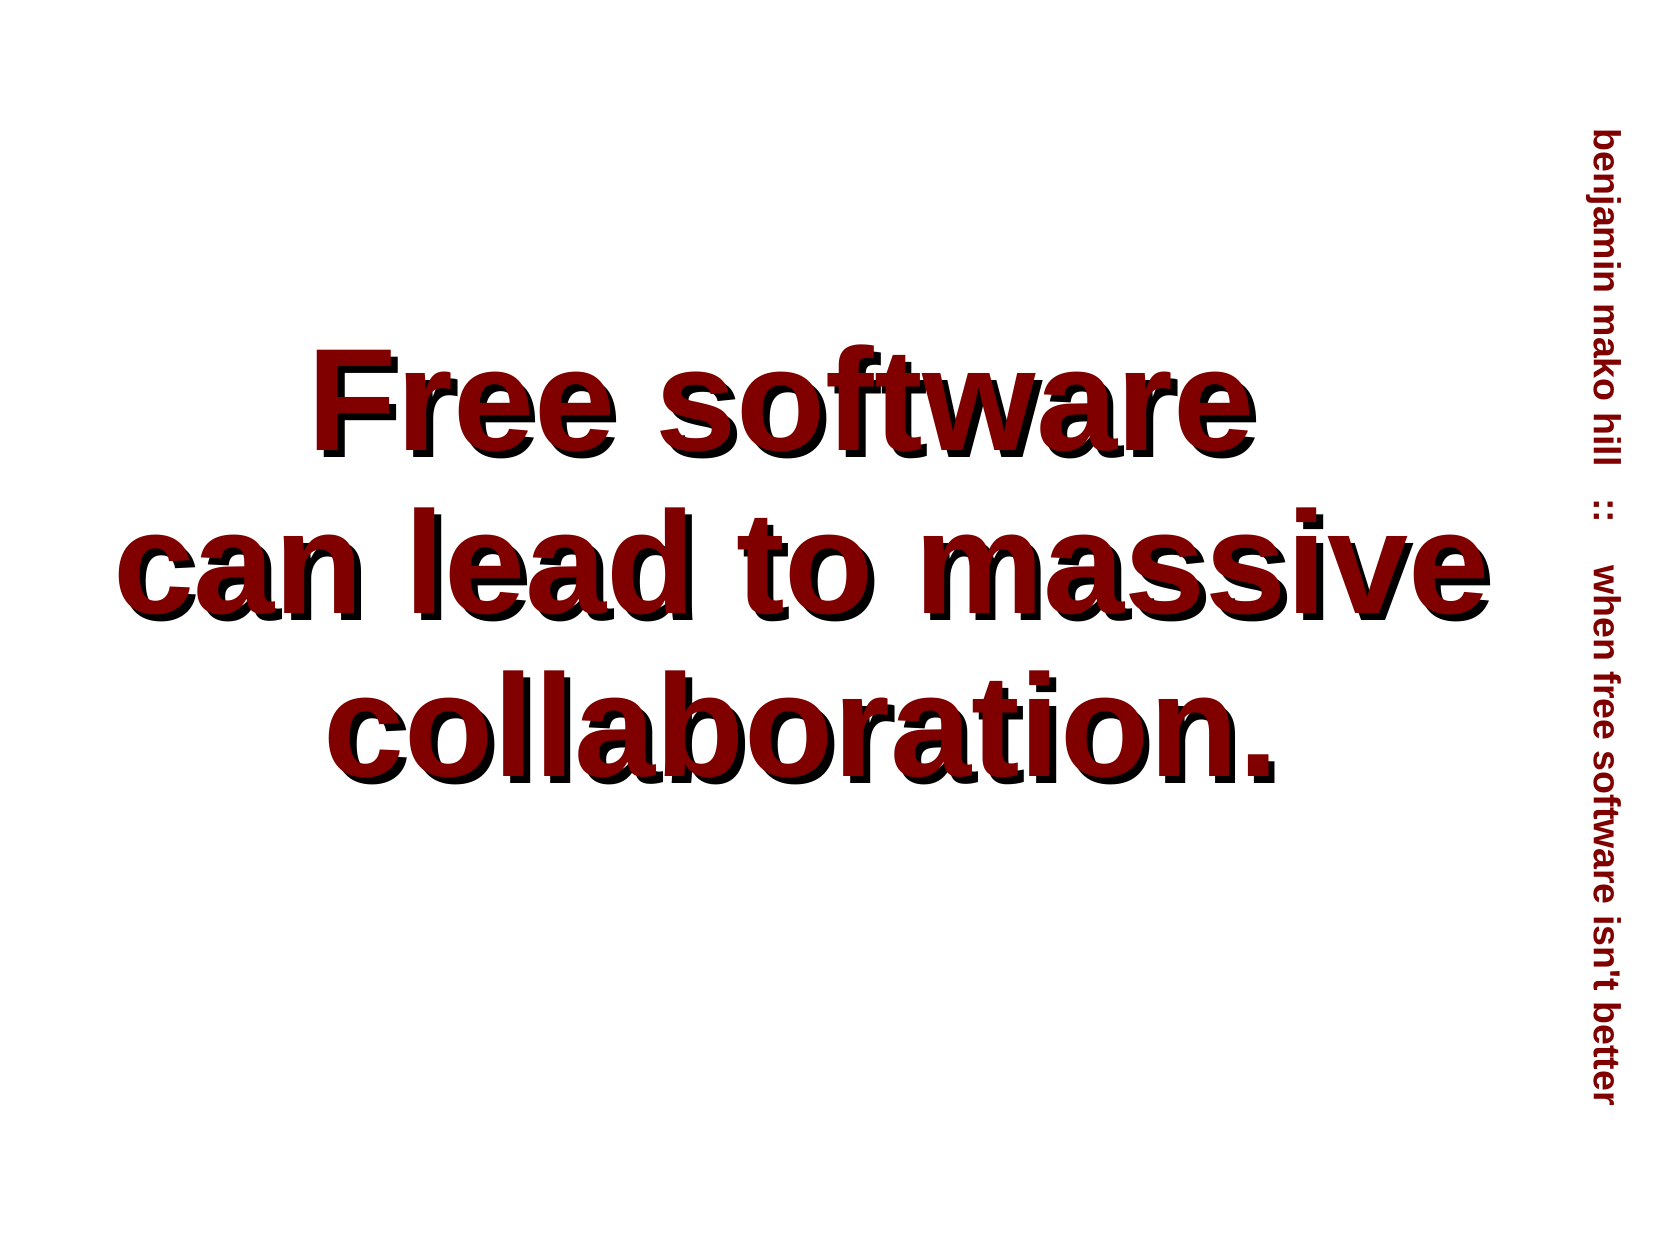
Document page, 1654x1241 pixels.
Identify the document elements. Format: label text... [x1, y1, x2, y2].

subtitle Free software can lead to massive collaboration. [71, 100, 1531, 1026]
